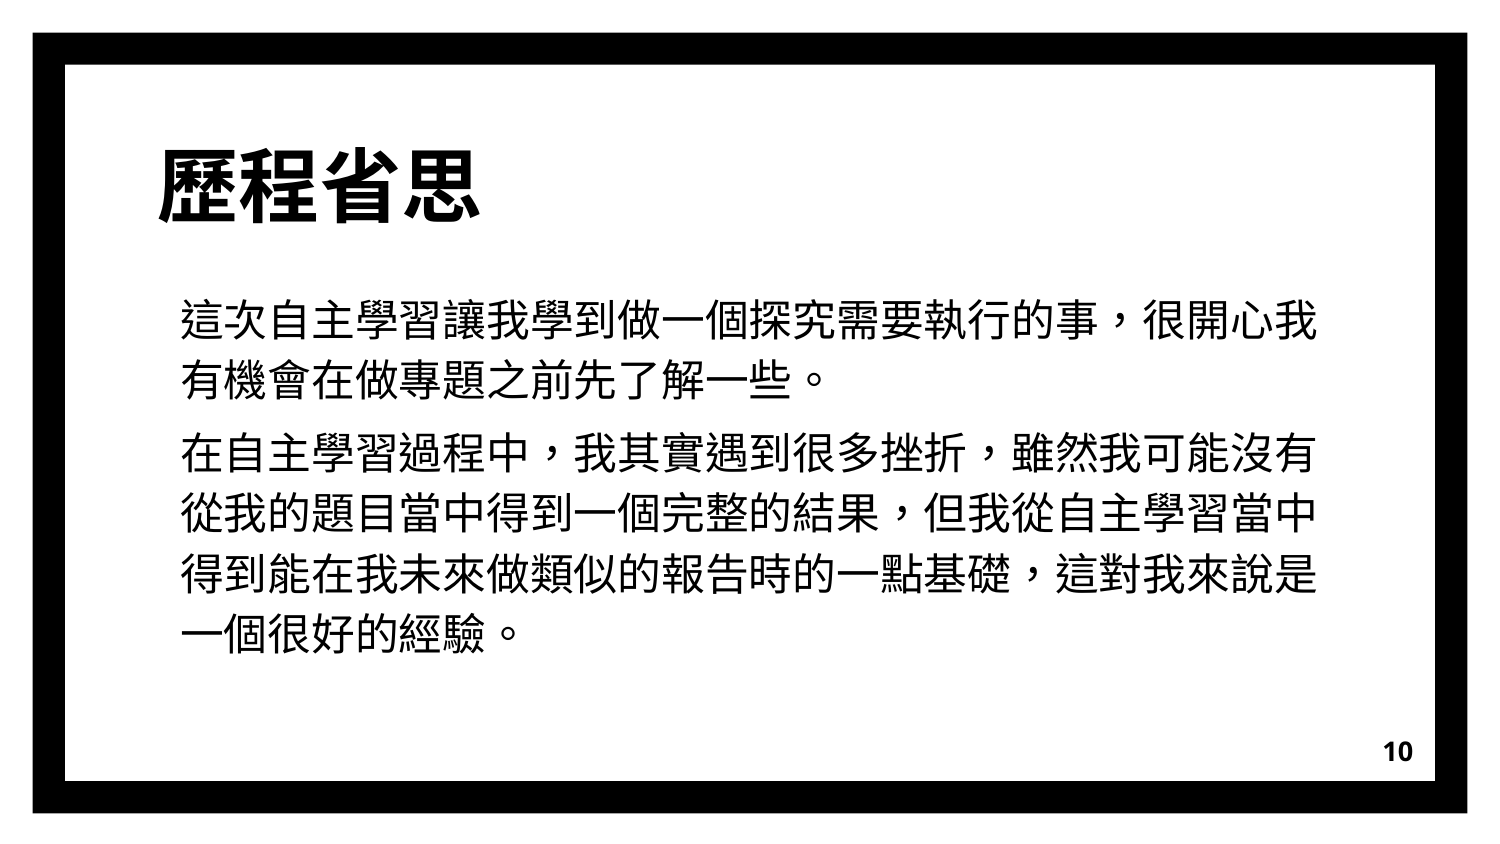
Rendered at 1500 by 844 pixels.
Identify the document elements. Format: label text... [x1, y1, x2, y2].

list 這次自主學習讓我學到做一個探究需要執行的事，很開心我有機會在做專題之前先了解一些。 在自主學習過程中，我其實遇到很多挫折，雖然我可能沒有從我的題目當中得到一個完整的結果，但我從自主學習當中得到能在我未來做類似的報告時的一點基礎，這對我來說是一個很好的經驗。 [164, 269, 1368, 700]
slide_number <編號> [1338, 720, 1429, 786]
title 歷程省思 [142, 104, 576, 248]
